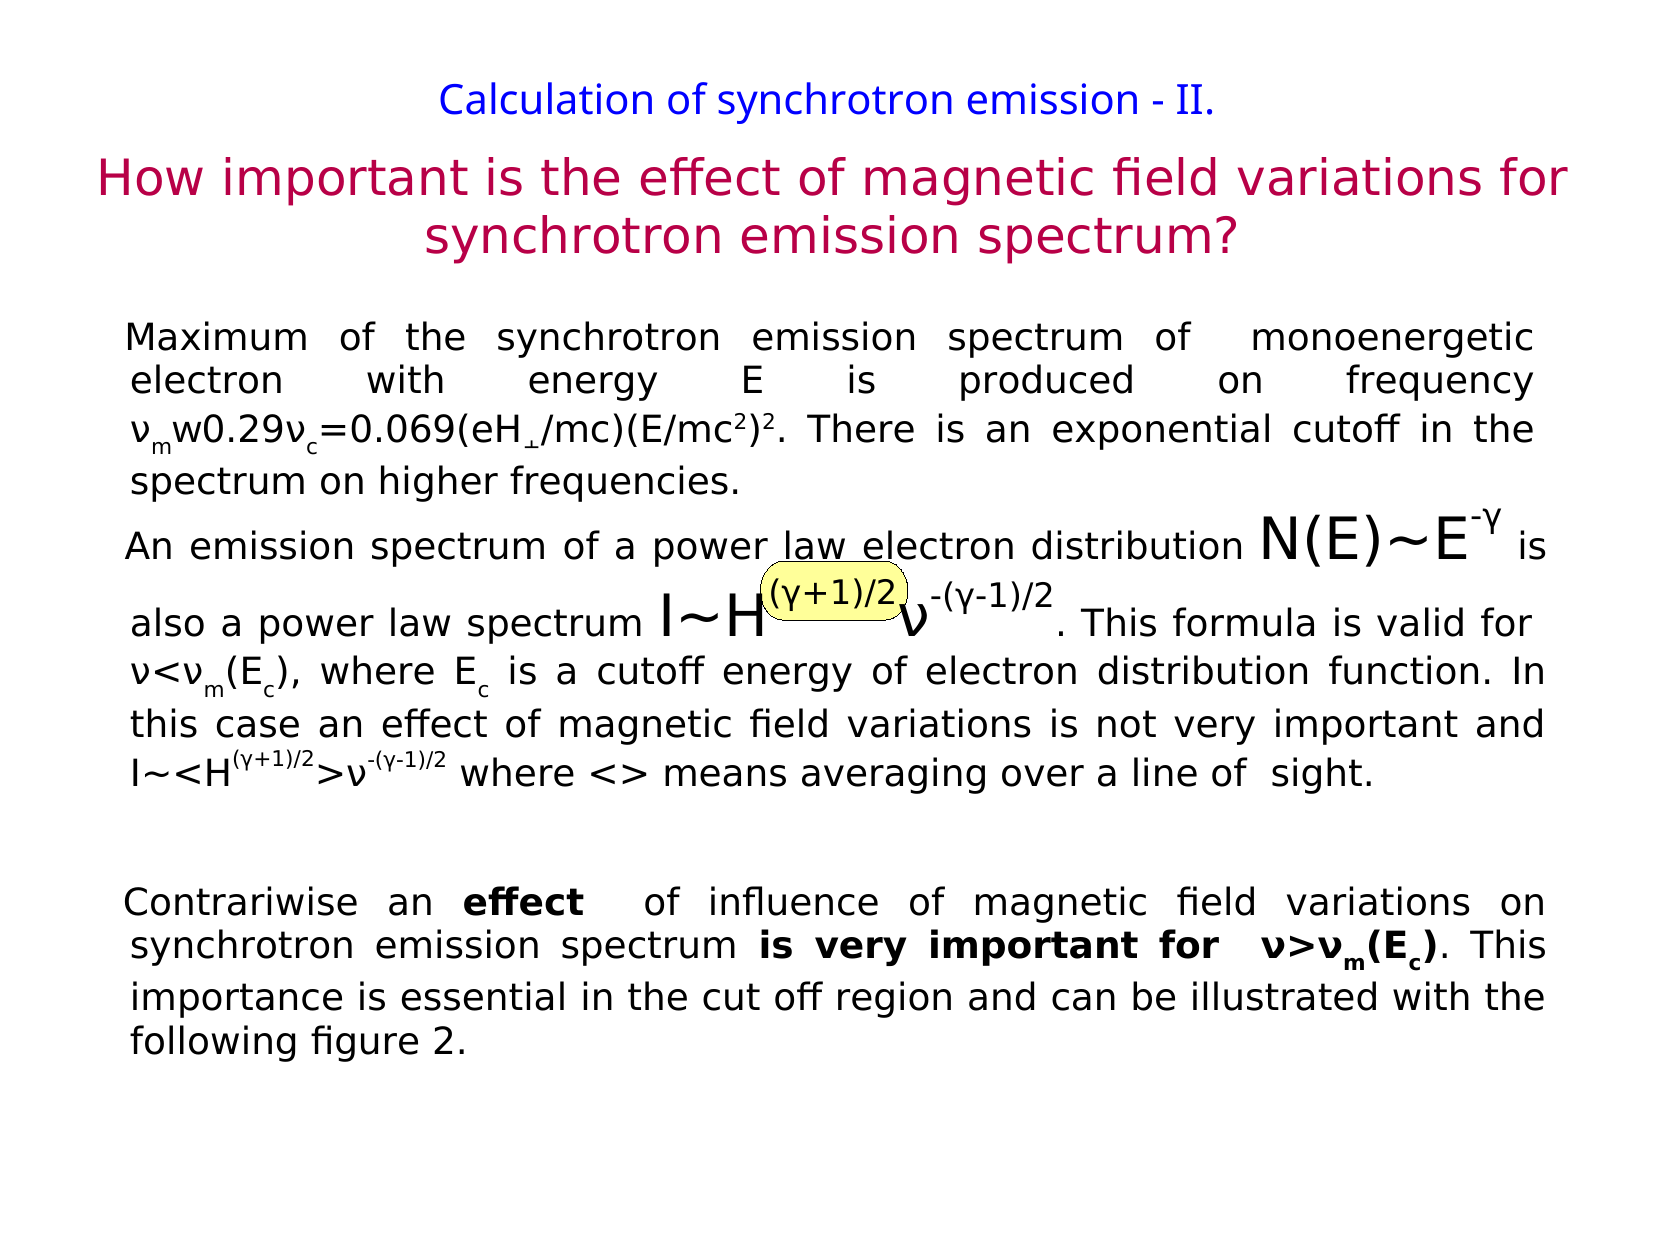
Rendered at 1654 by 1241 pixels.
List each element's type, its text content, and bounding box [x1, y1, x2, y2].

title Maximum of the synchrotron emission spectrum of monoenergetic electron with energy E is produced on frequency νmw0.29νc=0.069(eH﬩/mc)(E/mc2)2. There is an exponential cutoff in the spectrum on higher frequencies. [59, 315, 1536, 504]
subtitle How important is the effect of magnetic field variations for synchrotron emission spectrum? [88, 118, 1577, 296]
title An emission spectrum of a power law electron distribution N(E)~E-γ is also a power law spectrum I~H(γ+1)/2ν-(γ-1)/2. This formula is valid for ν<νm(Ec), where Ec is a cutoff energy of electron distribution function. In this case an effect of magnetic field variations is not very important and I~<H(γ+1)/2>ν-(γ-1)/2 where <> means averaging over a line of sight. [59, 495, 1548, 796]
title Contrariwise an effect of influence of magnetic field variations on synchrotron emission spectrum is very important for ν>νm(Ec). This importance is essential in the cut off region and can be illustrated with the following figure 2. [59, 880, 1548, 1063]
title Calculation of synchrotron emission - II. [82, 49, 1571, 148]
